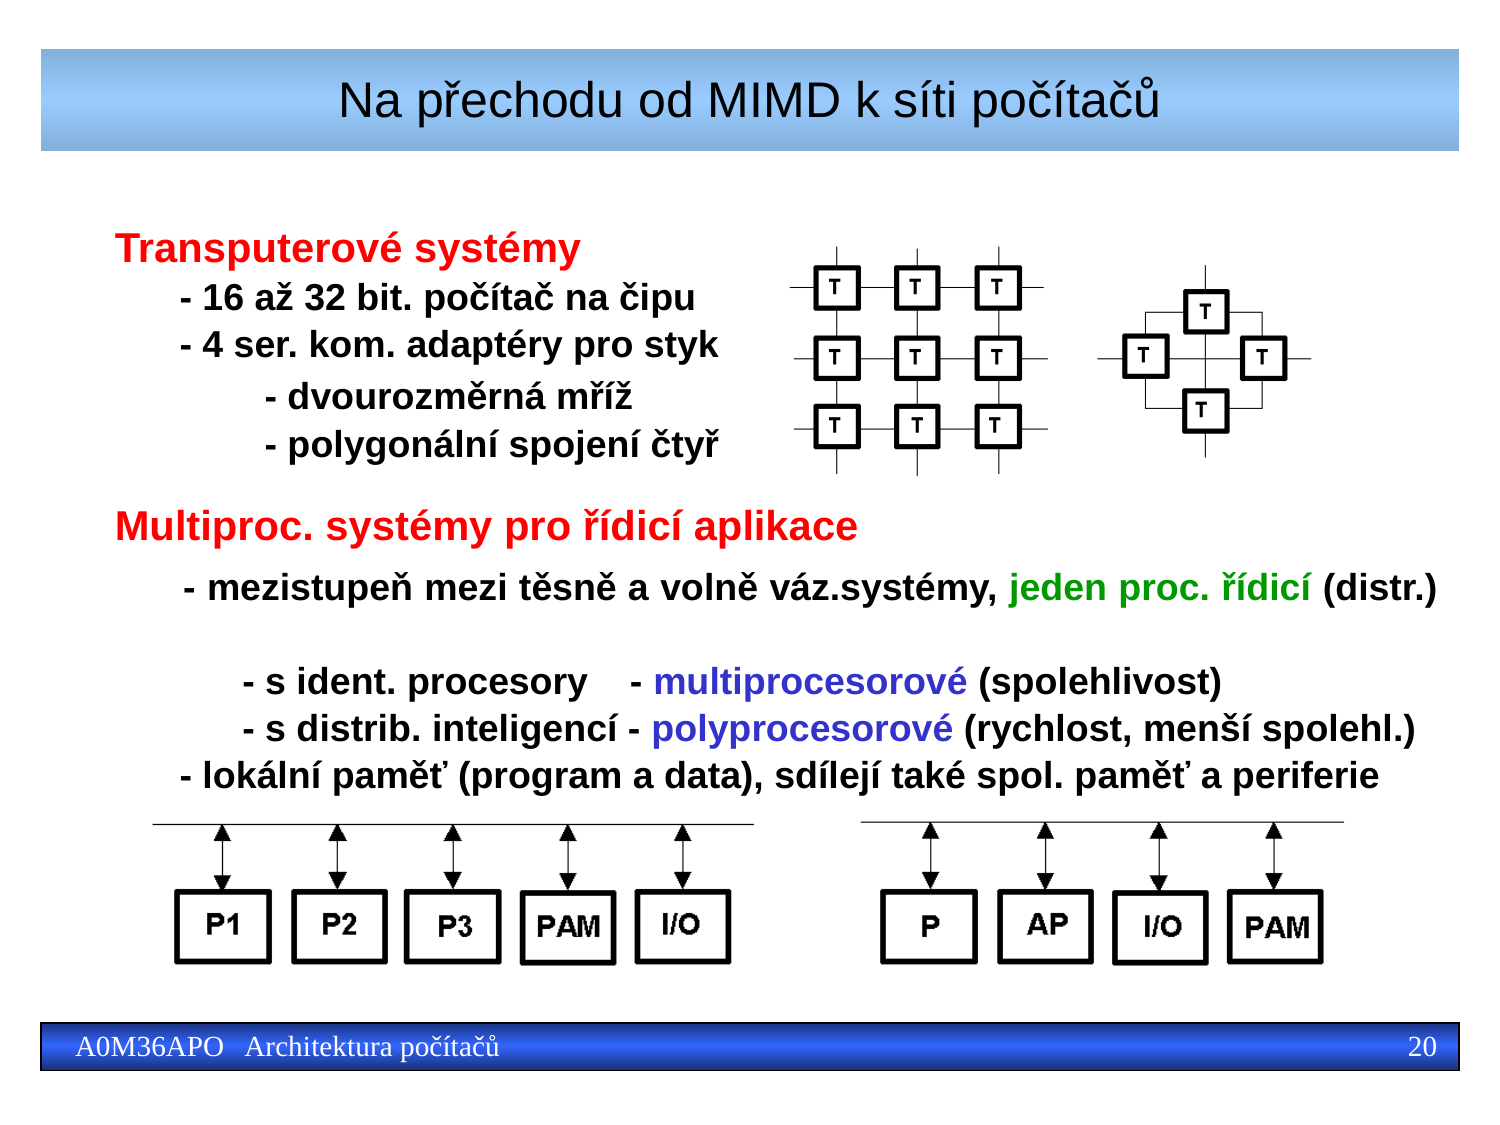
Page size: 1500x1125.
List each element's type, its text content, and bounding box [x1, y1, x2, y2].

text_box Transputerové systémy - 16 až 32 bit. počítač na čipu - 4 ser. kom. adaptéry pro styk - dvourozměrná mříž - polygonální spojení čtyř Multiproc. systémy pro řídicí aplikace - mezistupeň mezi těsně a volně váz.systémy, jeden proc. řídicí (distr.) - s ident. procesory - multiprocesorové (spolehlivost) - s distrib. inteligencí - polyprocesorové (rychlost, menší spolehl.) - lokální paměť (program a data), sdílejí také spol. paměť a periferie [99, 212, 1453, 1038]
picture [114, 800, 1385, 1001]
picture [766, 238, 1336, 483]
title Na přechodu od MIMD k síti počítačů [41, 49, 1459, 151]
